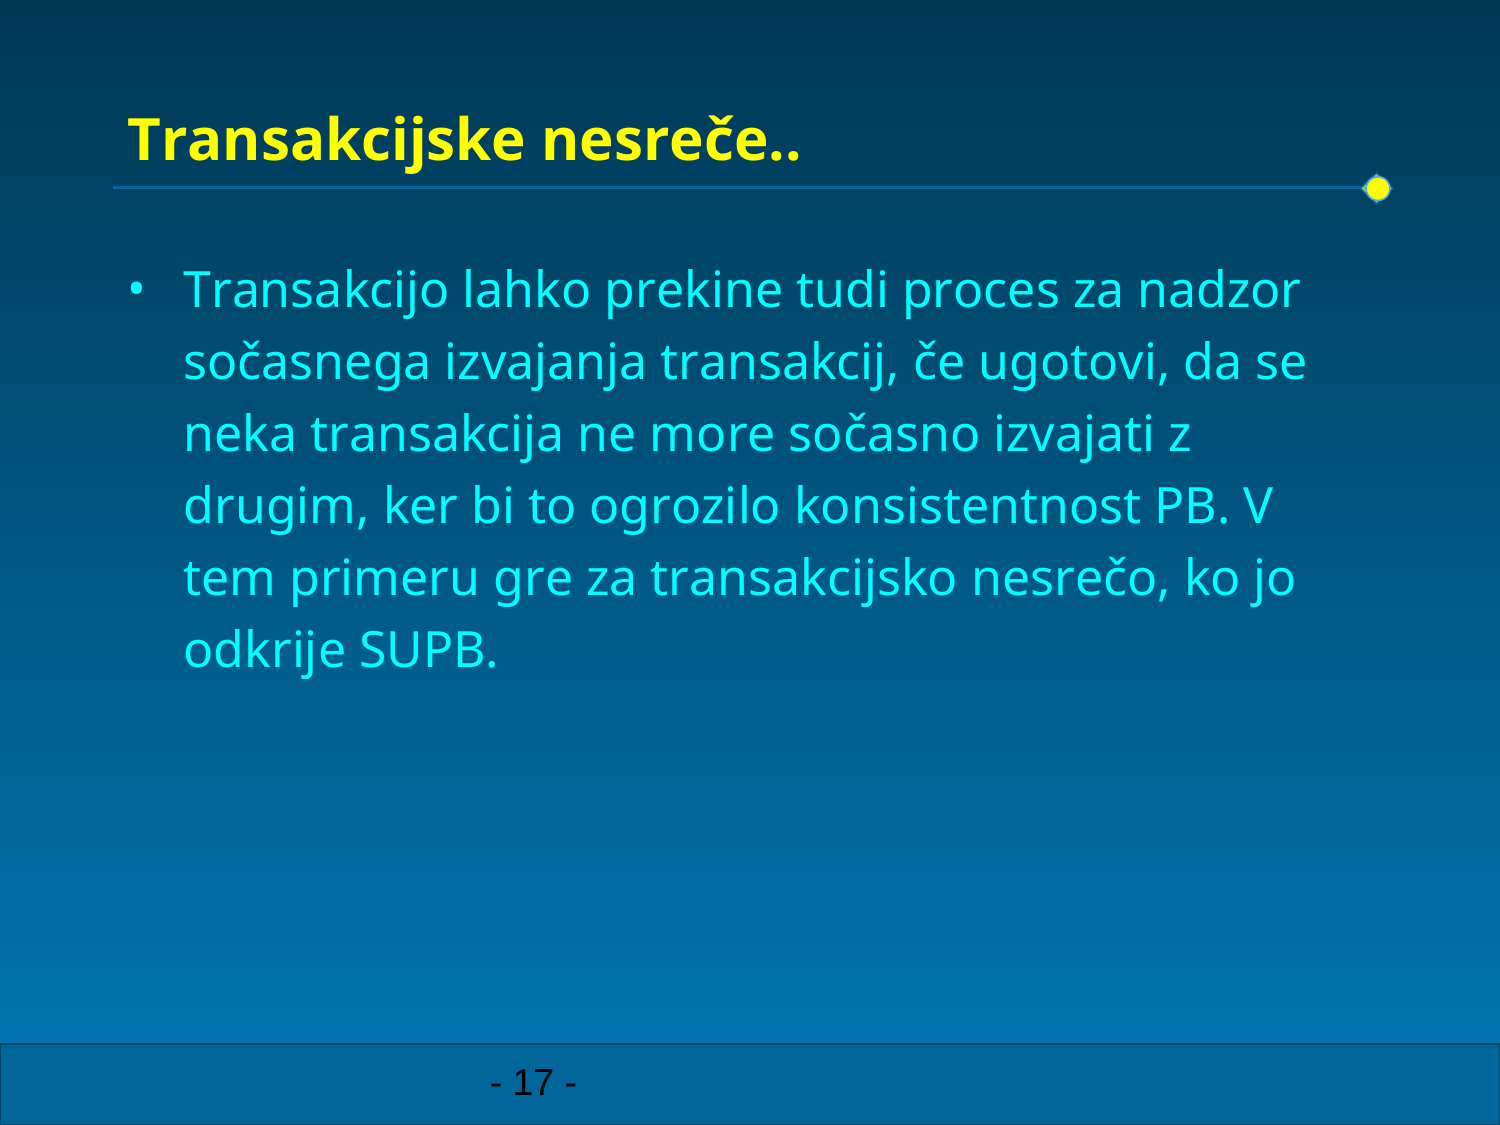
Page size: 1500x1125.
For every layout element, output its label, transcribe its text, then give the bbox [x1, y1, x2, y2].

list Transakcijo lahko prekine tudi proces za nadzor sočasnega izvajanja transakcij, če ugotovi, da se neka transakcija ne more sočasno izvajati z drugim, ker bi to ogrozilo konsistentnost PB. V tem primeru gre za transakcijsko nesrečo, ko jo odkrije SUPB. [112, 237, 1388, 963]
title Transakcijske nesreče.. [112, 94, 1388, 181]
